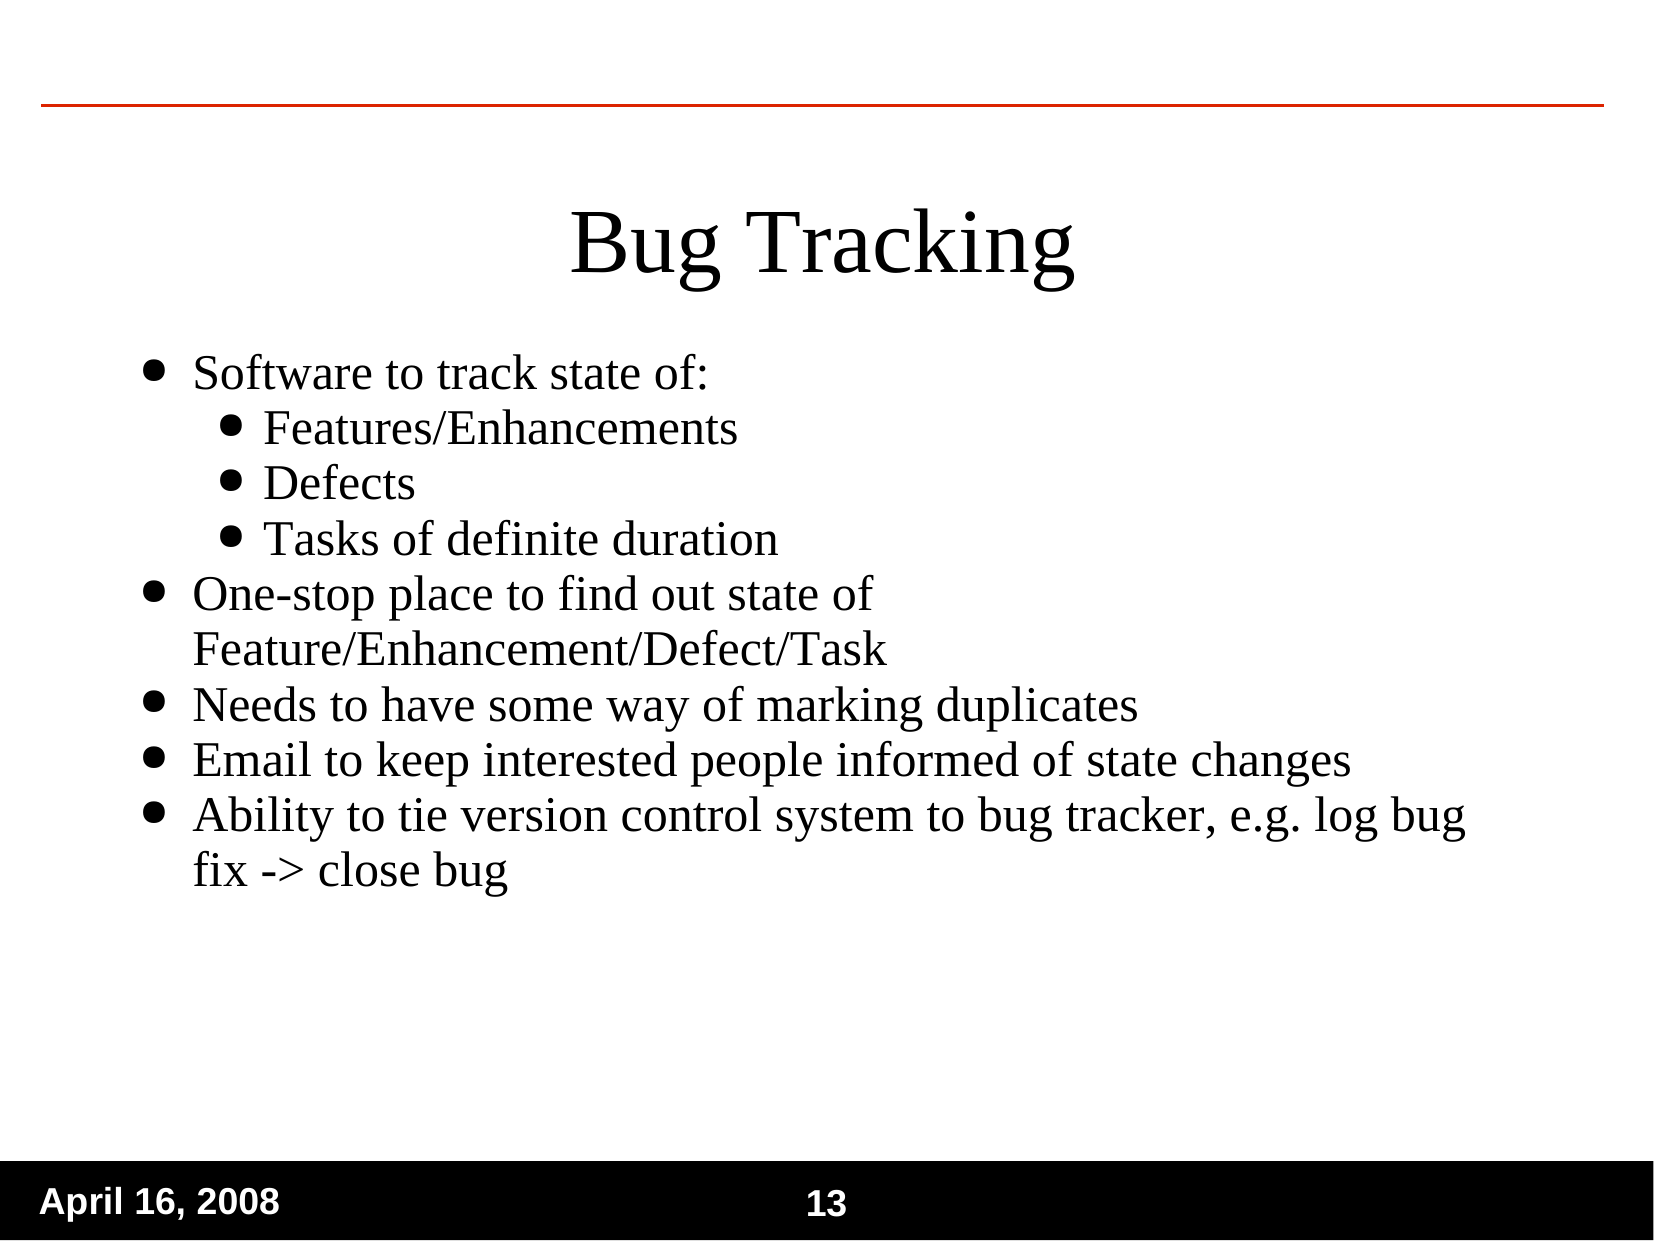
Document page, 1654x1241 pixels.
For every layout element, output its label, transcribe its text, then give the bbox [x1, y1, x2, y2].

title Bug Tracking [117, 137, 1530, 346]
list Software to track state of: Features/Enhancements Defects Tasks of definite duration One-stop place to find out state of Feature/Enhancement/Defect/Task Needs to have some way of marking duplicates Email to keep interested people informed of state changes Ability to tie version control system to bug tracker, e.g. log bug fix -> close bug [121, 344, 1534, 1127]
